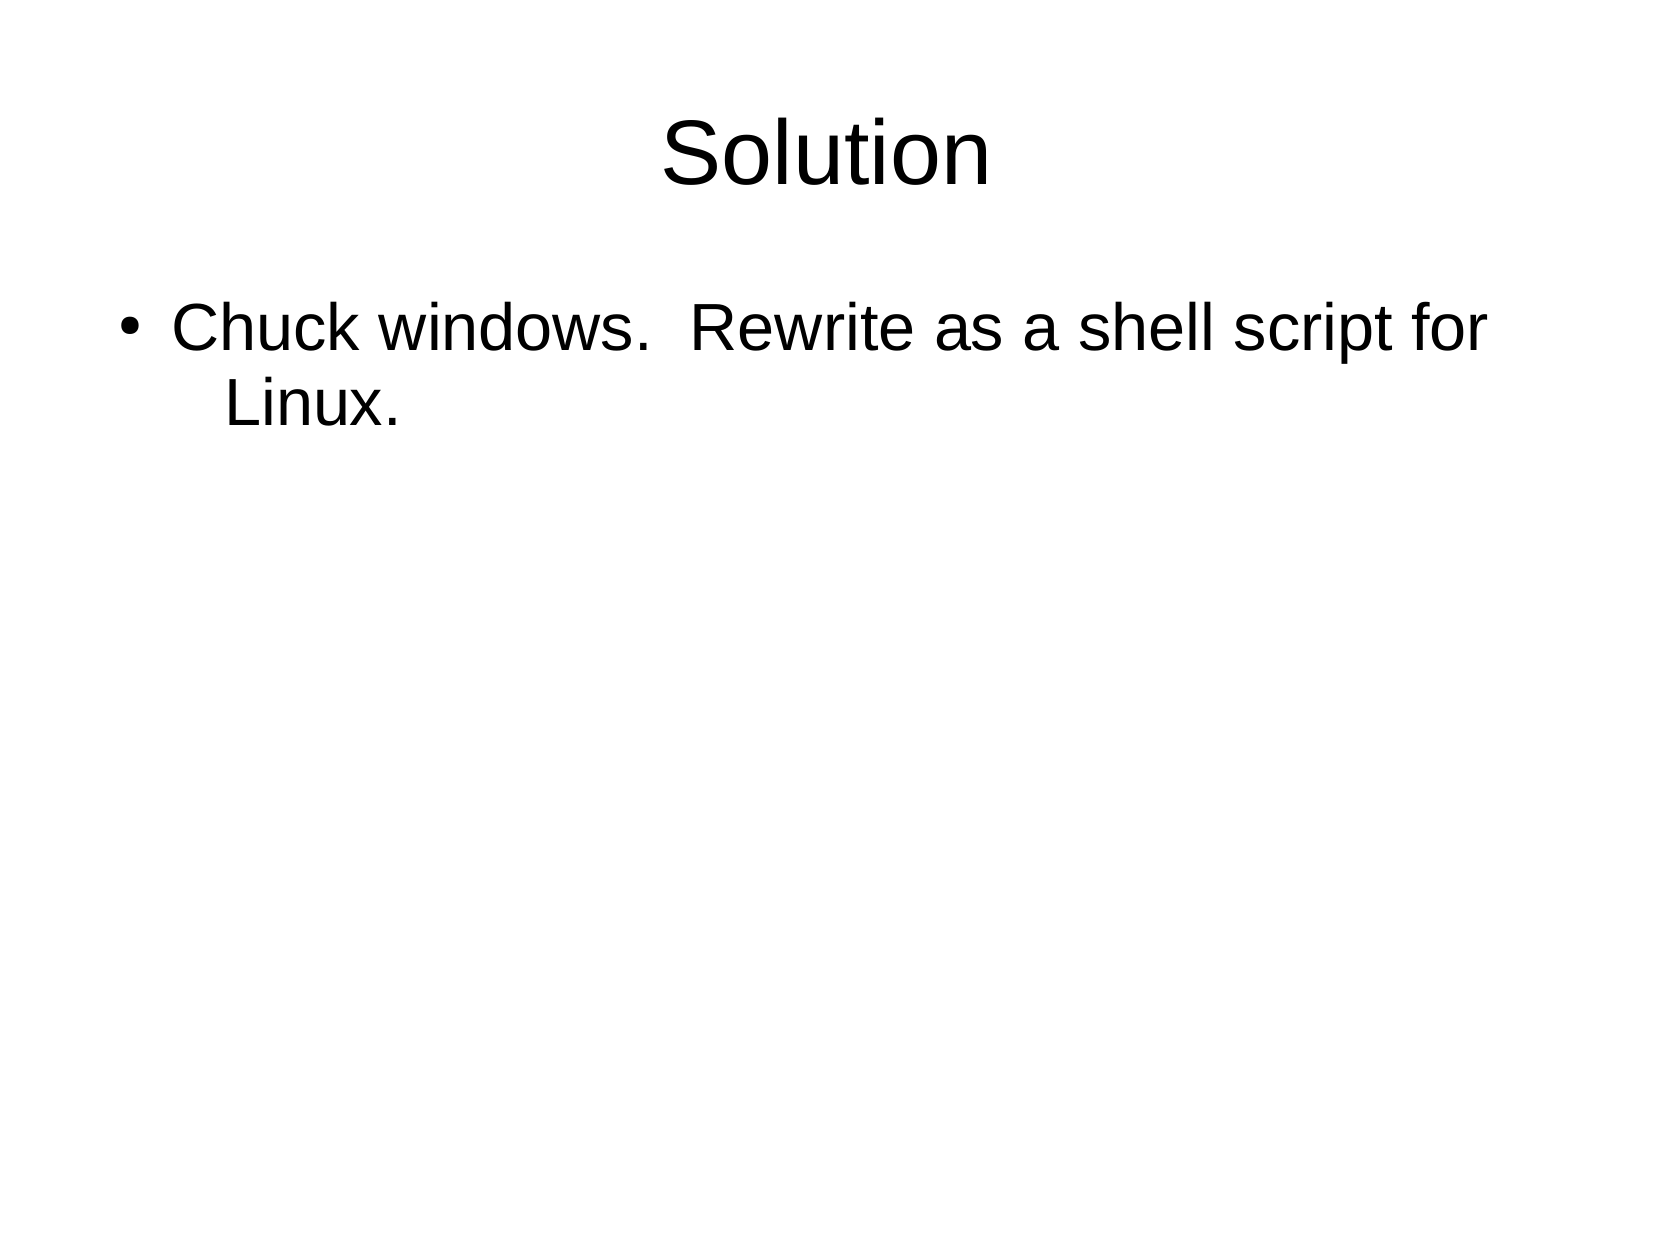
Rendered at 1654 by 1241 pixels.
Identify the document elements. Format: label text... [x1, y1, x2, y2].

title Solution [82, 49, 1571, 257]
list Chuck windows. Rewrite as a shell script for Linux. [82, 290, 1571, 1109]
